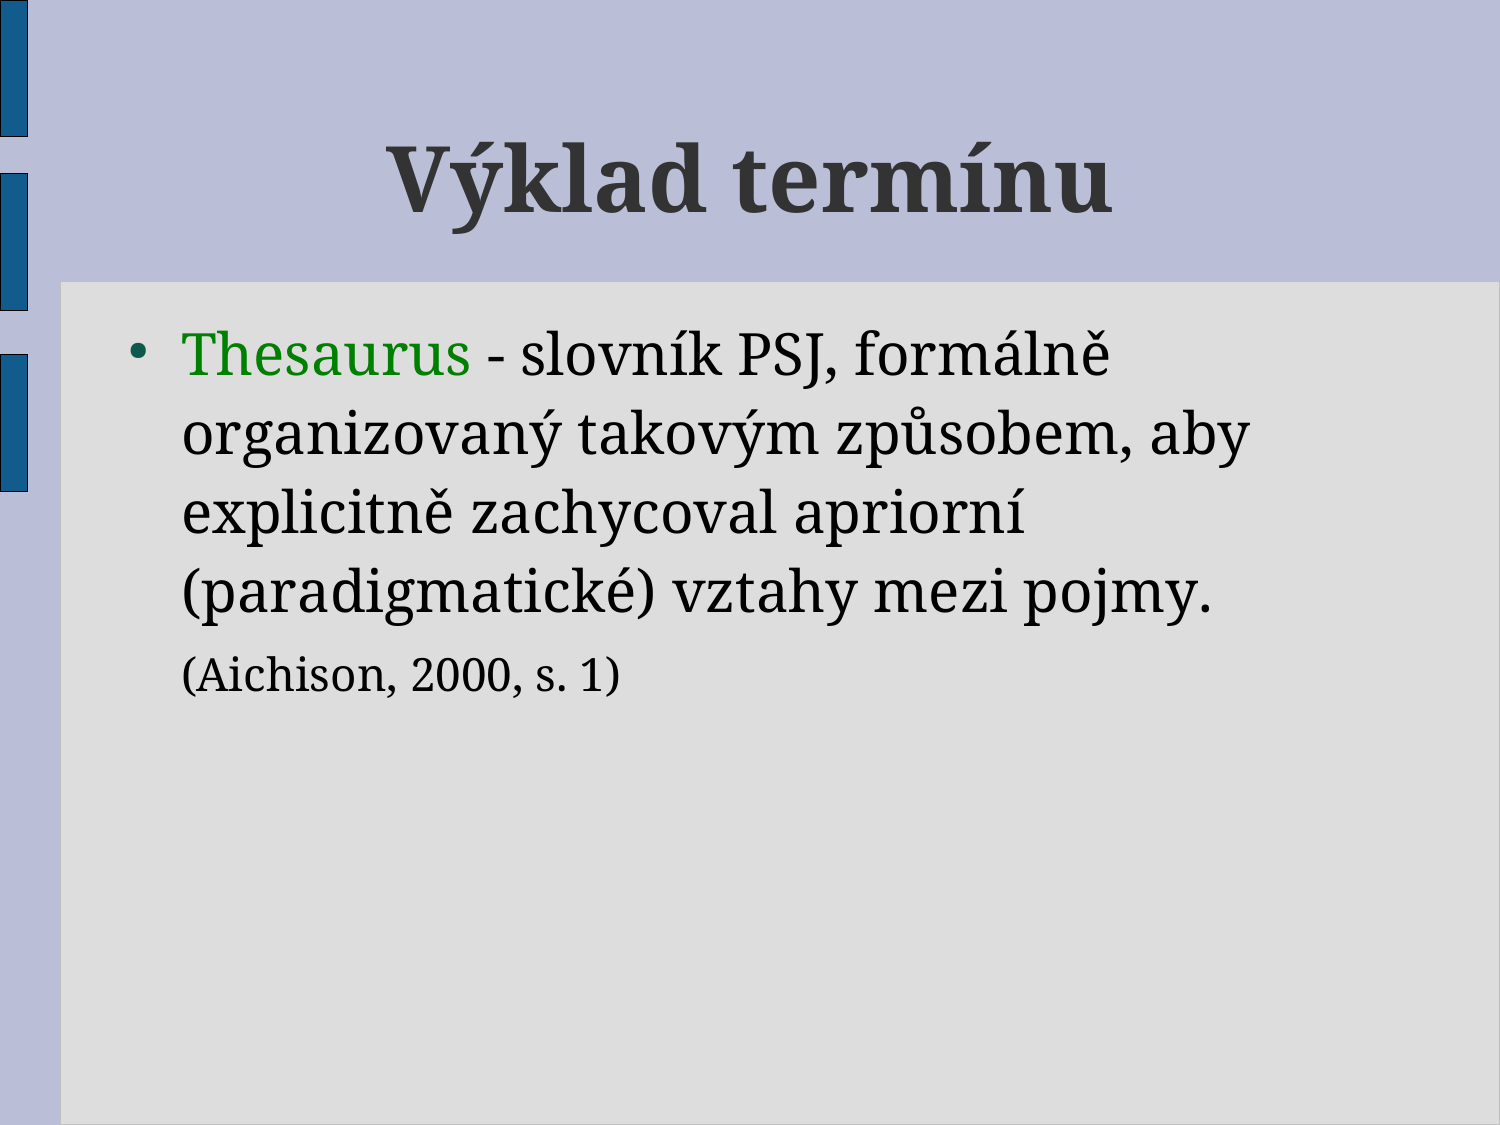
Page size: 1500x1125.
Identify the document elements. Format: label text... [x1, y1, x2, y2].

title Výklad termínu [110, 90, 1392, 264]
list Thesaurus - slovník PSJ, formálně organizovaný takovým způsobem, aby explicitně zachycoval apriorní (paradigmatické) vztahy mezi pojmy. (Aichison, 2000, s. 1) [110, 312, 1392, 1007]
